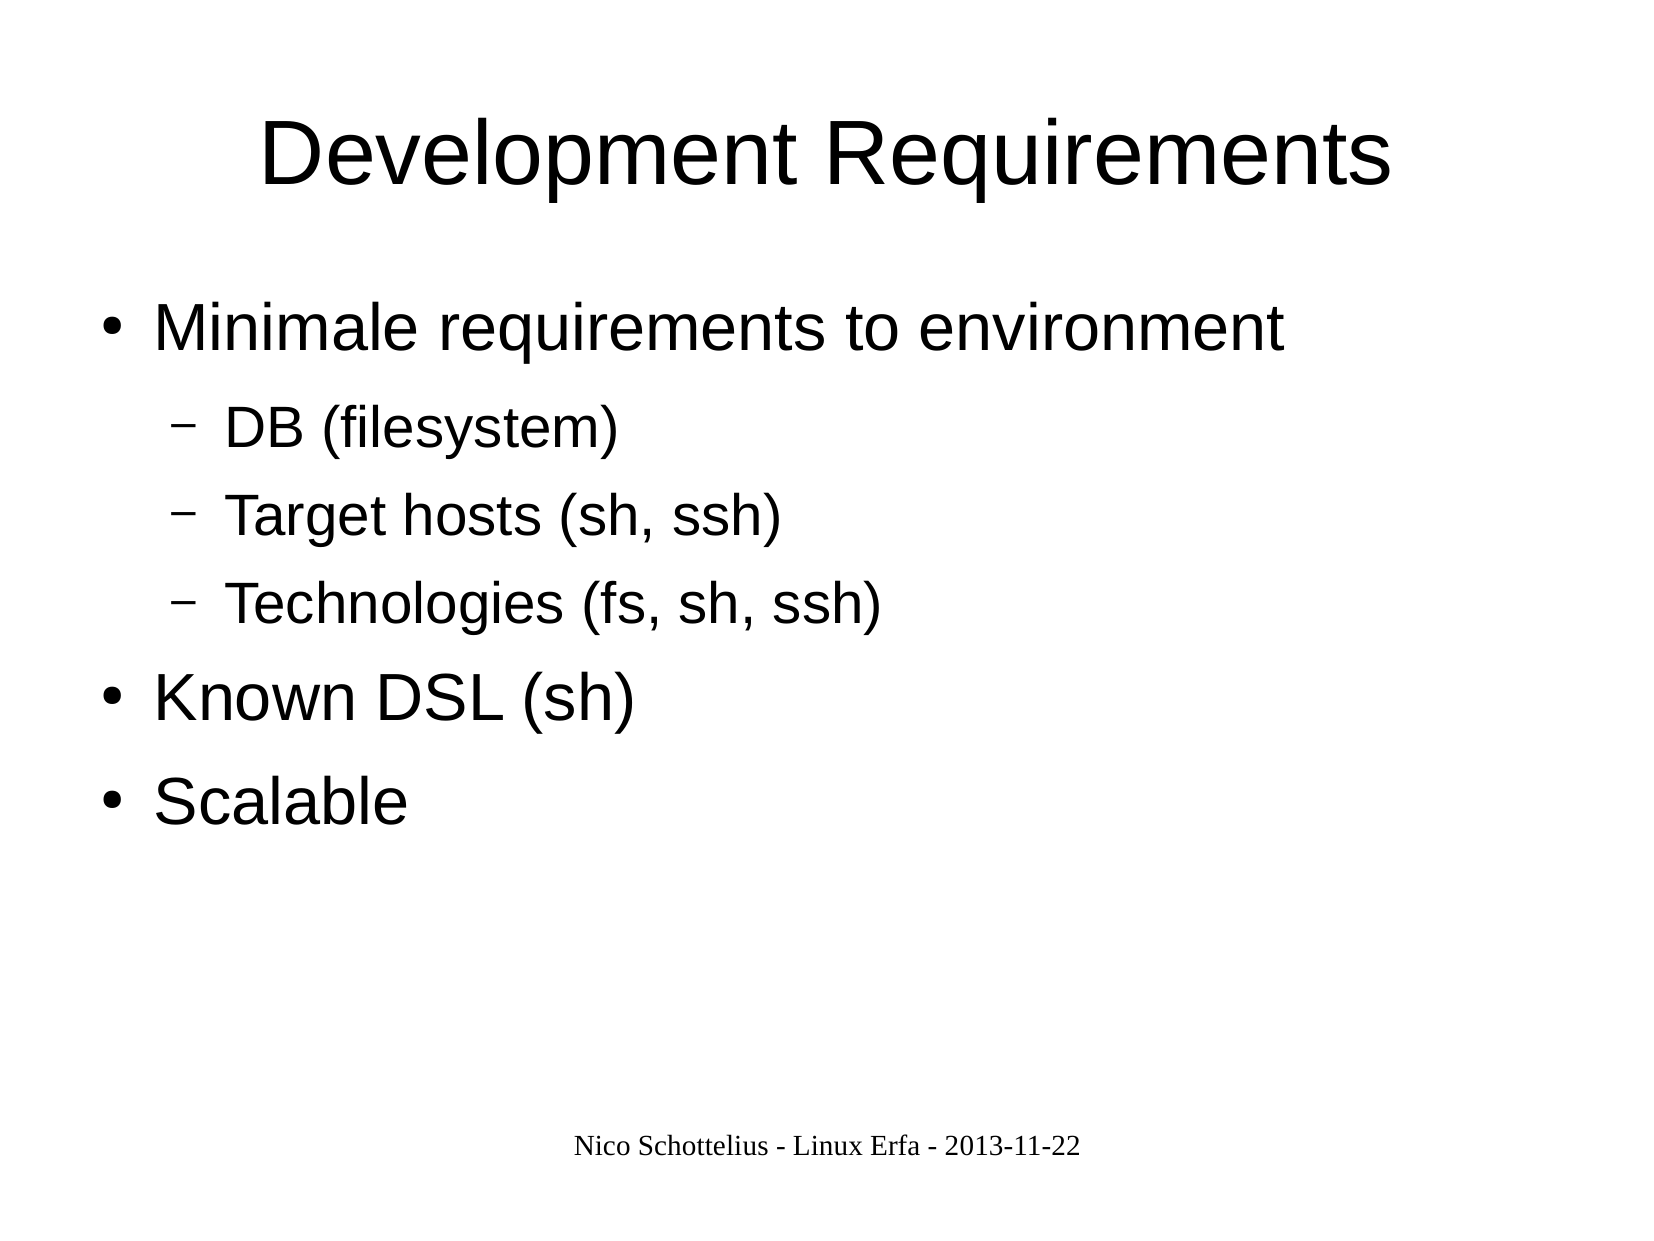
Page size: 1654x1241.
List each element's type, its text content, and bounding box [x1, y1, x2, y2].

title Development Requirements [82, 49, 1571, 257]
list Minimale requirements to environment DB (filesystem) Target hosts (sh, ssh) Technologies (fs, sh, ssh) Known DSL (sh) Scalable [82, 290, 1538, 1010]
